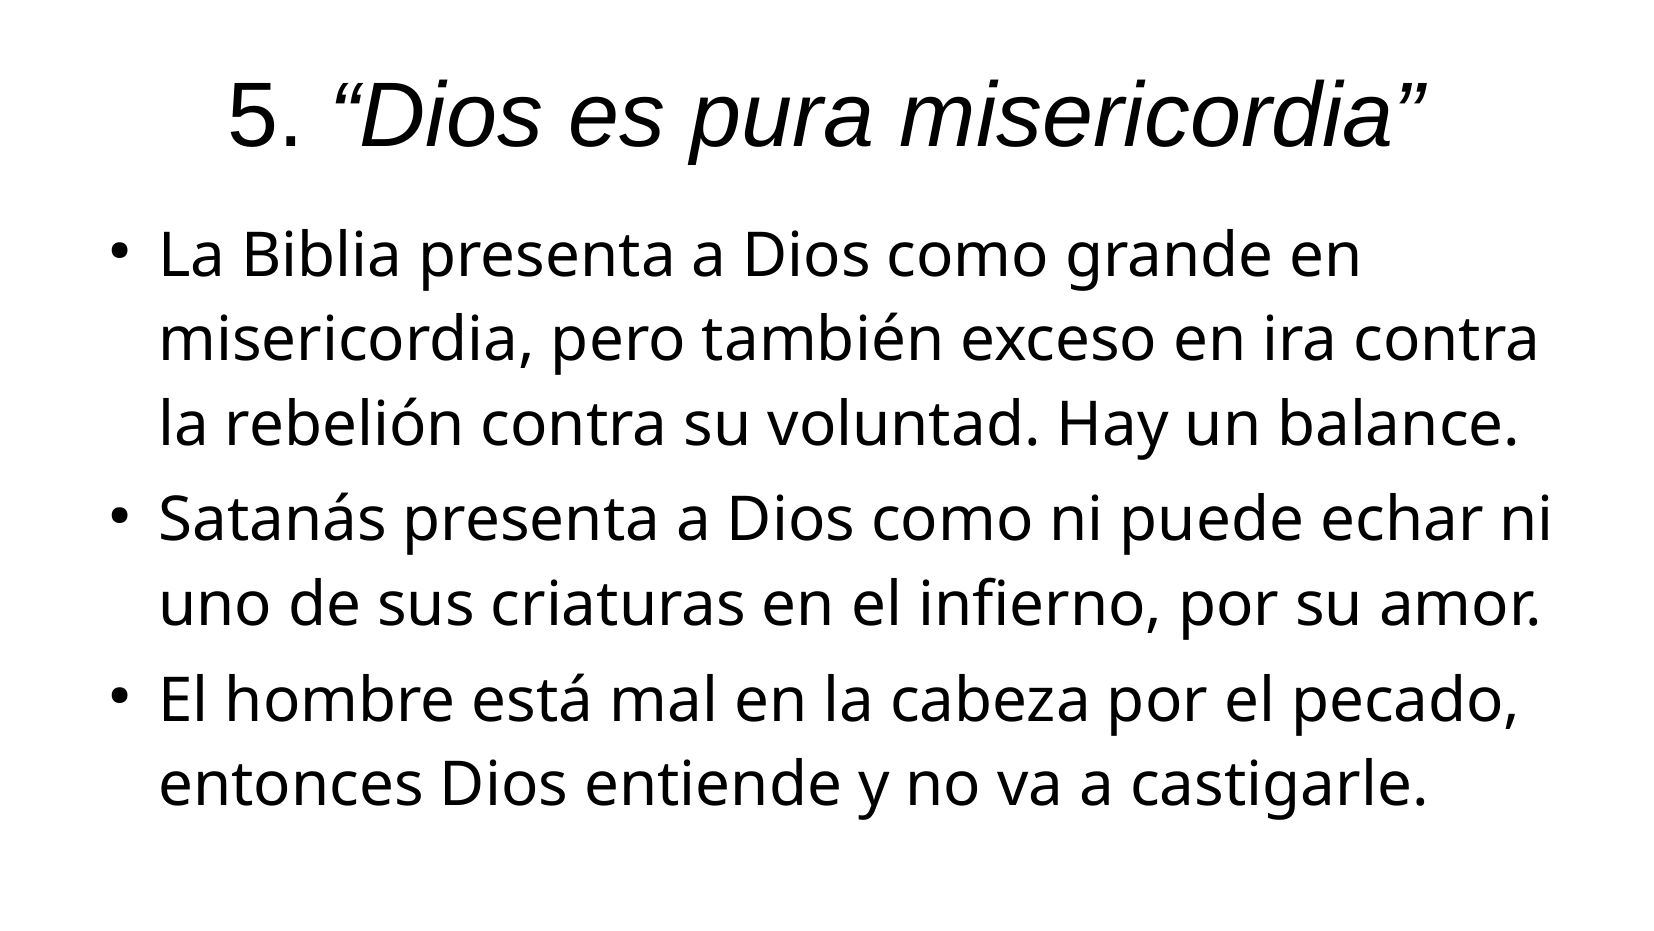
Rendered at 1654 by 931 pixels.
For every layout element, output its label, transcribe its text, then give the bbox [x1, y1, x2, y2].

list La Biblia presenta a Dios como grande en misericordia, pero también exceso en ira contra la rebelión contra su voluntad. Hay un balance. Satanás presenta a Dios como ni puede echar ni uno de sus criaturas en el infierno, por su amor. El hombre está mal en la cabeza por el pecado, entonces Dios entiende y no va a castigarle. [82, 210, 1571, 841]
title 5. “Dios es pura misericordia” [82, 37, 1571, 193]
